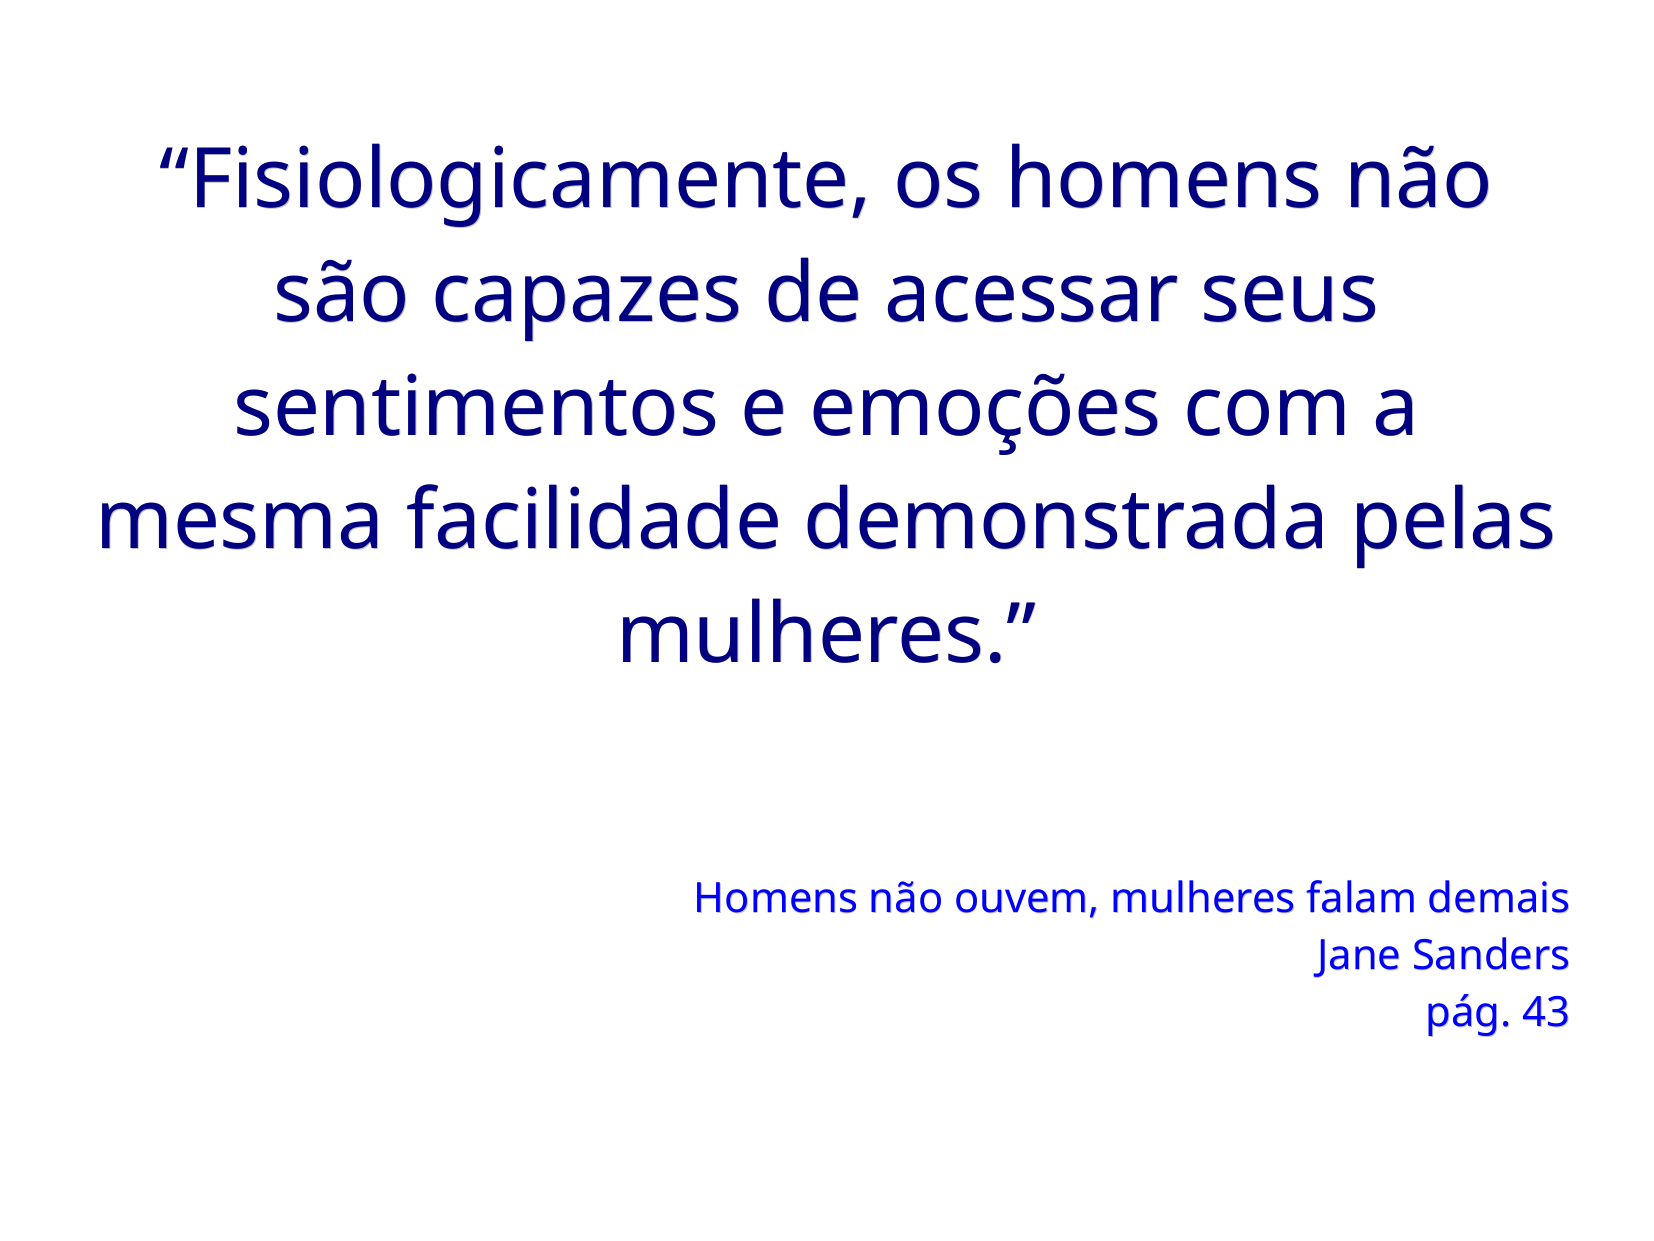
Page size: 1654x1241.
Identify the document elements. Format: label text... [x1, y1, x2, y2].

subtitle “Fisiologicamente, os homens não são capazes de acessar seus sentimentos e emoções com a mesma facilidade demonstrada pelas mulheres.” Homens não ouvem, mulheres falam demais Jane Sanders pág. 43 [82, 56, 1571, 1102]
